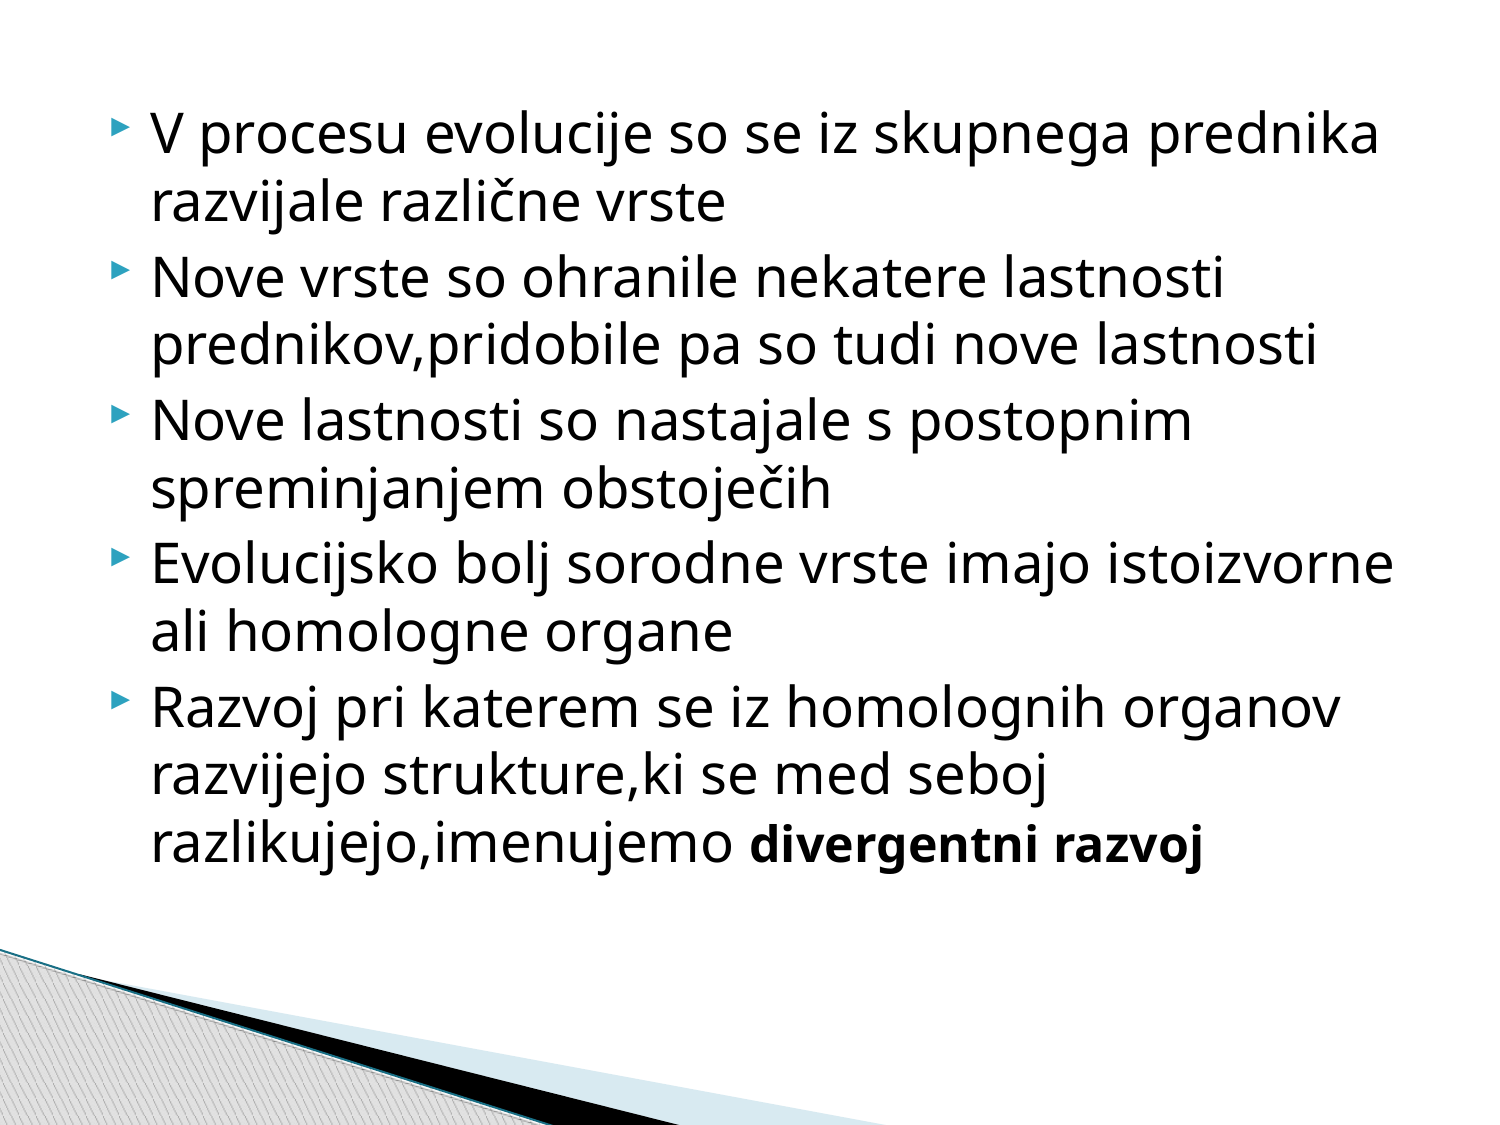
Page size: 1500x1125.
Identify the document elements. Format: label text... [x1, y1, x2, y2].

list V procesu evolucije so se iz skupnega prednika razvijale različne vrste Nove vrste so ohranile nekatere lastnosti prednikov,pridobile pa so tudi nove lastnosti Nove lastnosti so nastajale s postopnim spreminjanjem obstoječih Evolucijsko bolj sorodne vrste imajo istoizvorne ali homologne organe Razvoj pri katerem se iz homolognih organov razvijejo strukture,ki se med seboj razlikujejo,imenujemo divergentni razvoj [75, 90, 1425, 965]
